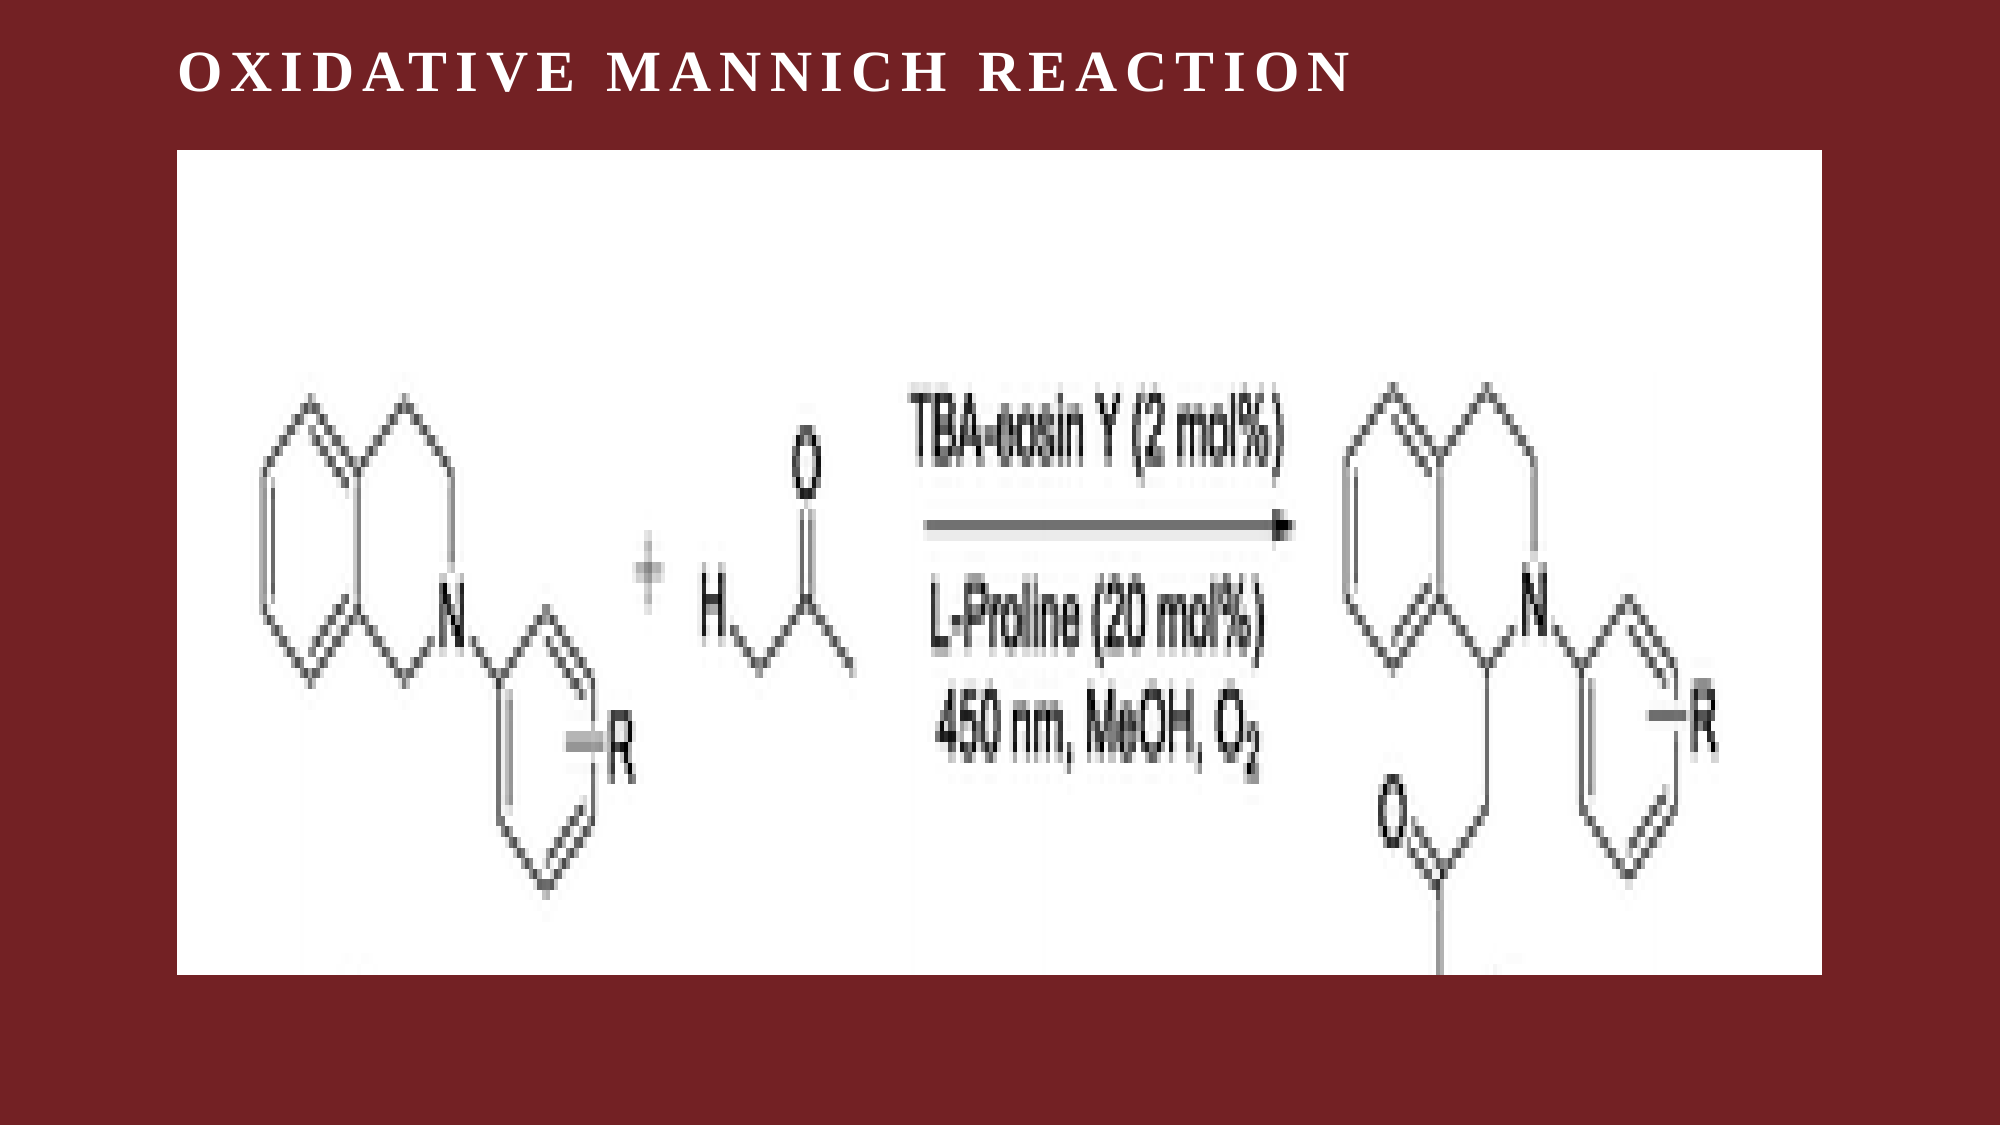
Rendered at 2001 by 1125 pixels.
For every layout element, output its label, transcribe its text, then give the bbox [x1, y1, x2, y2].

picture [177, 150, 1822, 975]
title Oxidative Mannich REACTION [177, 32, 1822, 144]
